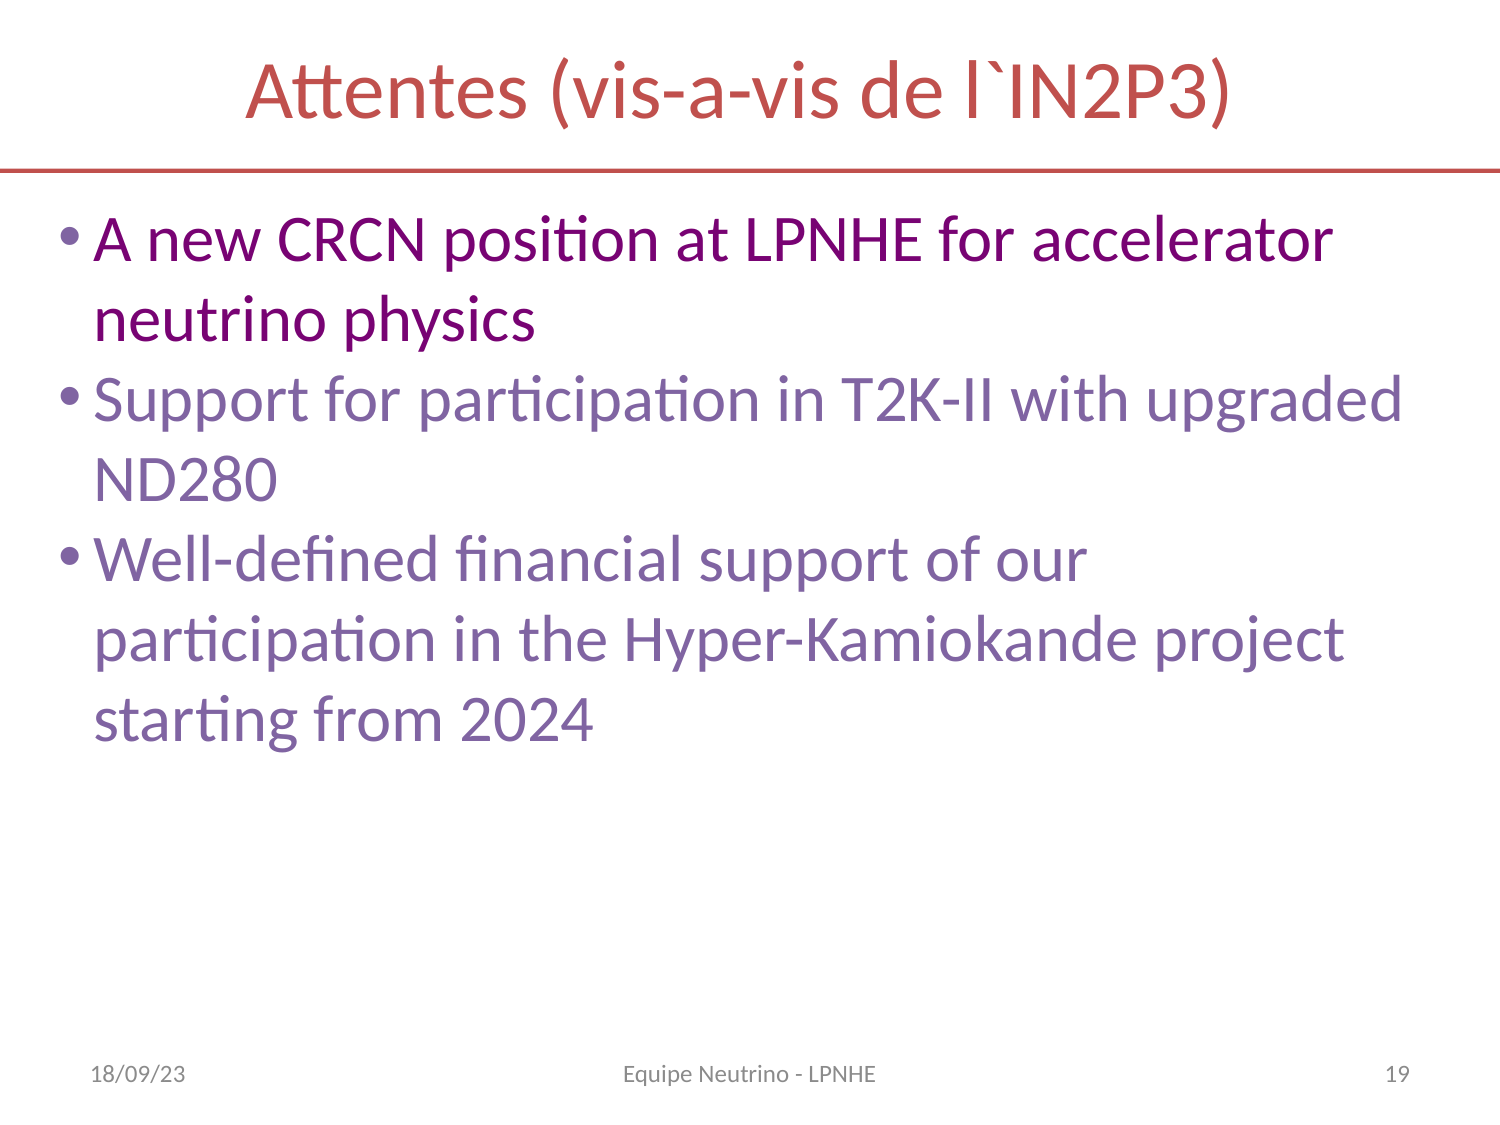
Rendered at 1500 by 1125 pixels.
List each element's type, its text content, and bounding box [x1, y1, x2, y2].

text_box 18/09/23 [74, 1042, 425, 1103]
text_box Equipe Neutrino - LPNHE [512, 1042, 988, 1103]
text_box <number> [1074, 1042, 1425, 1103]
text_box Attentes (vis-a-vis de l`IN2P3) [75, 29, 1425, 141]
text_box A new CRCN position at LPNHE for accelerator neutrino physics Support for participation in T2K-II with upgraded ND280 Well-defined financial support of our participation in the Hyper-Kamiokande project starting from 2024 [43, 187, 1460, 1043]
